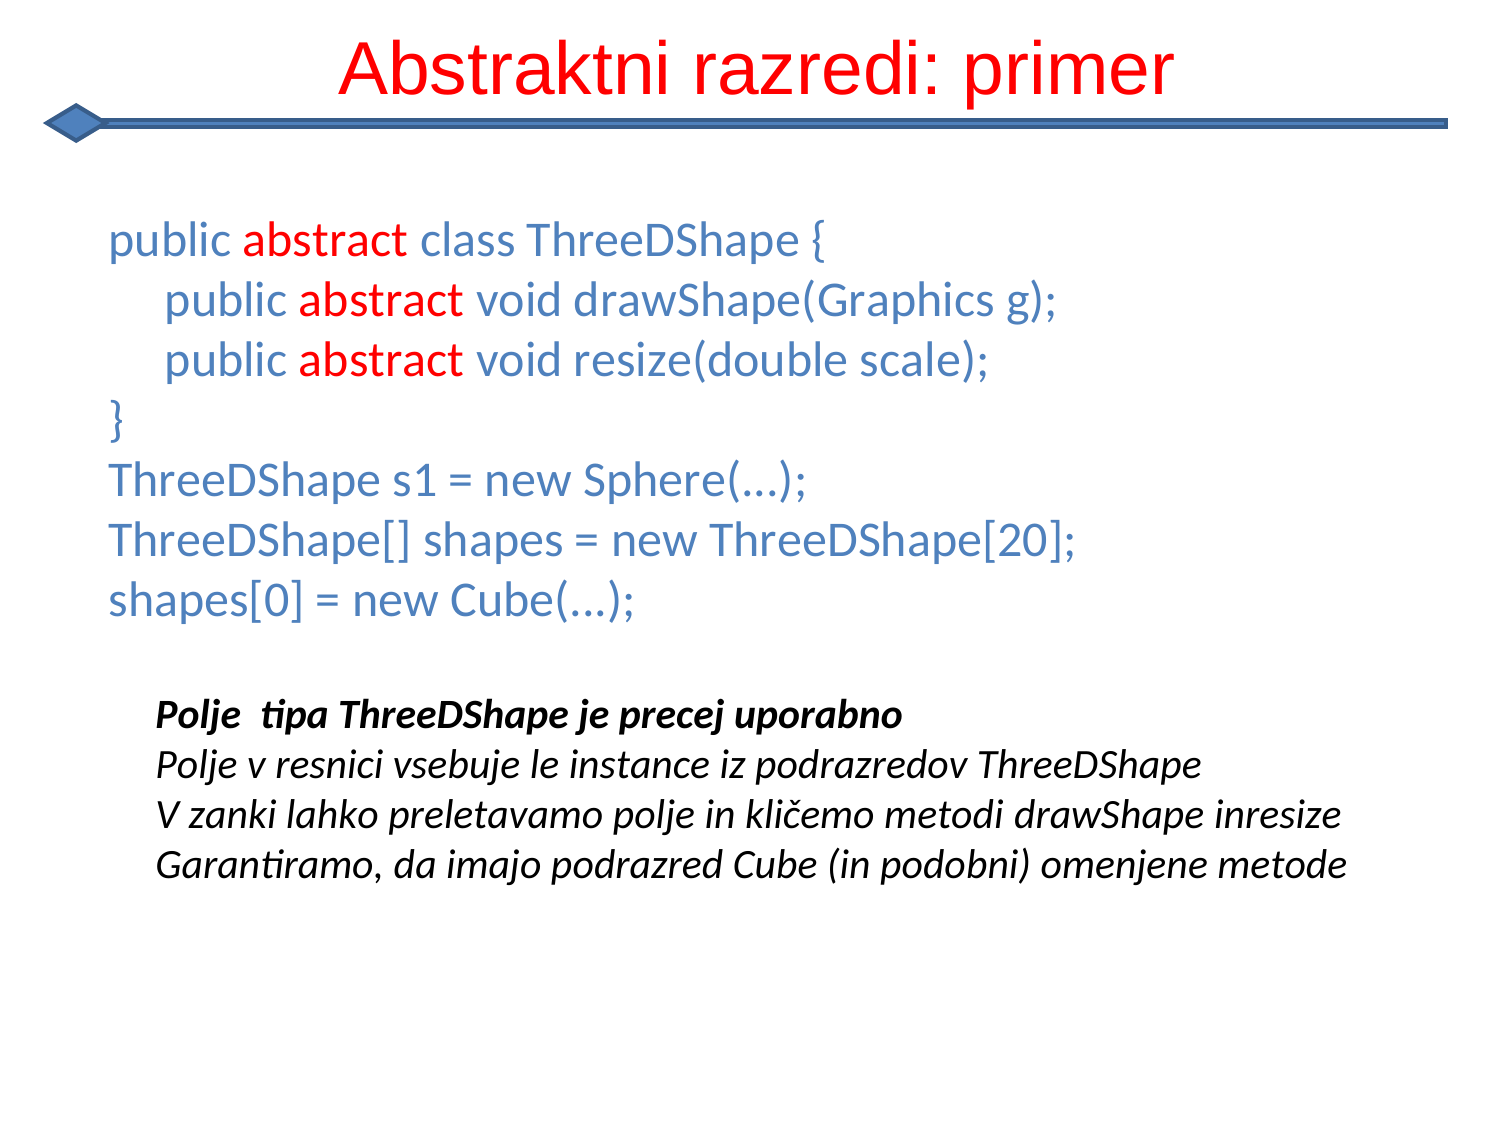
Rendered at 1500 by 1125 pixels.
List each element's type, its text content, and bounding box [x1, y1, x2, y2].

text_box public abstract class ThreeDShape { public abstract void drawShape(Graphics g); public abstract void resize(double scale); } ThreeDShape s1 = new Sphere(...); ThreeDShape[] shapes = new ThreeDShape[20]; shapes[0] = new Cube(...); [93, 199, 1325, 635]
text_box Polje tipa ThreeDShape je precej uporabno Polje v resnici vsebuje le instance iz podrazredov ThreeDShape V zanki lahko preletavamo polje in kličemo metodi drawShape inresize Garantiramo, da imajo podrazred Cube (in podobni) omenjene metode [140, 679, 1419, 896]
title Abstraktni razredi: primer [82, 0, 1433, 129]
